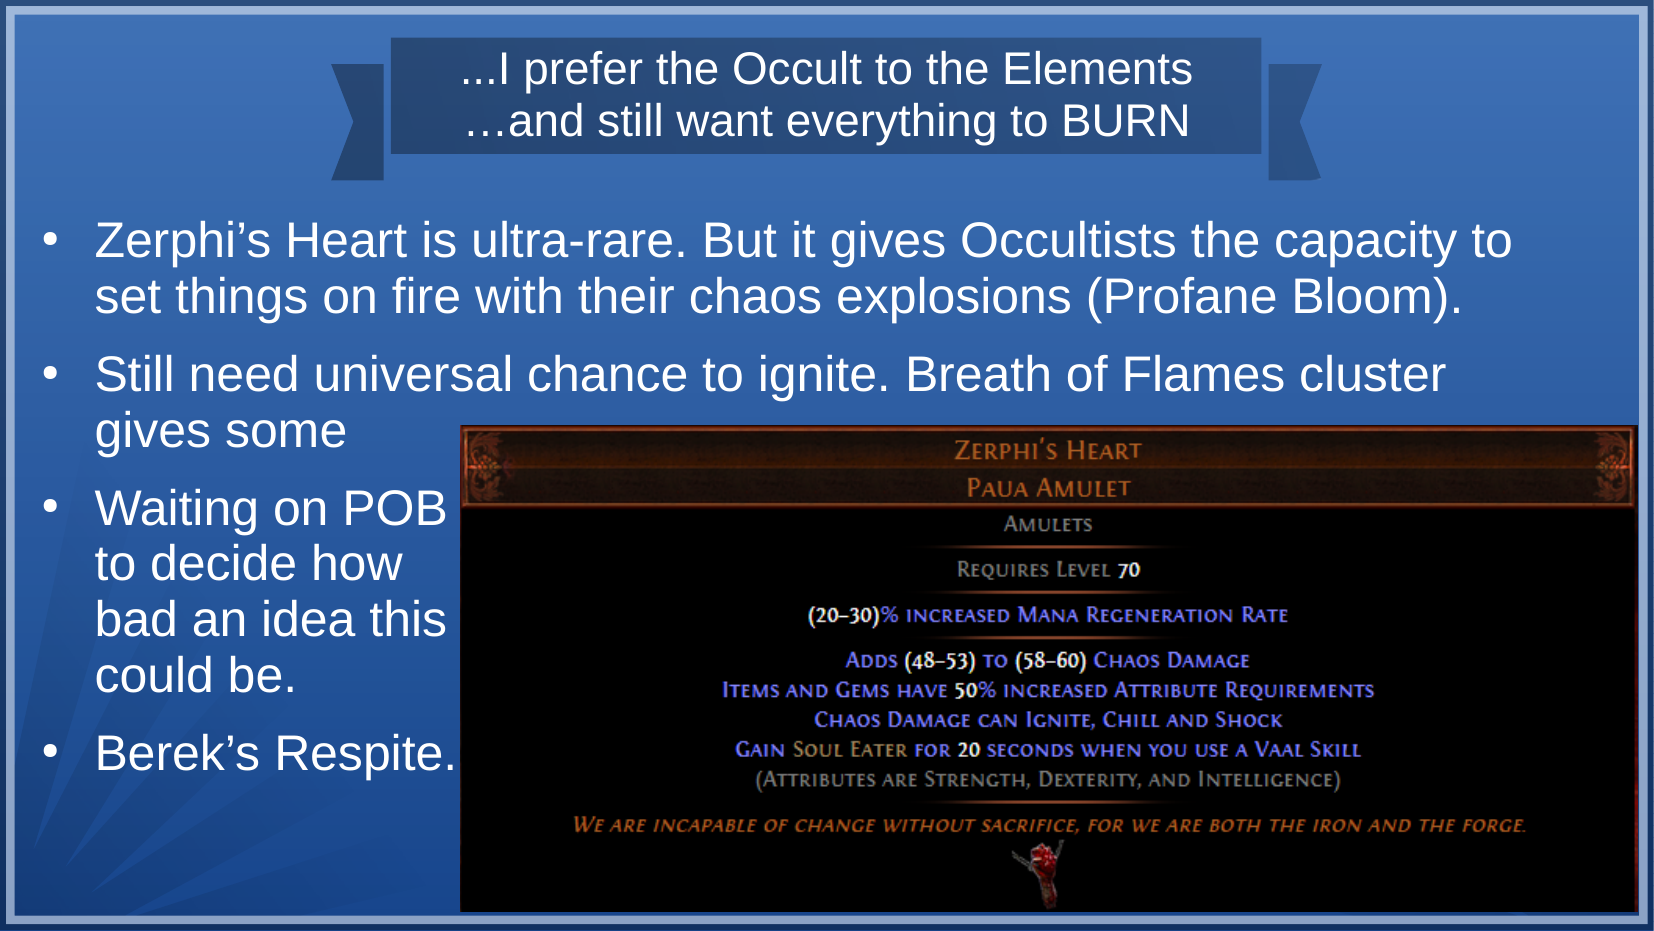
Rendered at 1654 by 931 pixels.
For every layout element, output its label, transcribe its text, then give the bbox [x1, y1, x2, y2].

title ...I prefer the Occult to the Elements …and still want everything to BURN [389, 35, 1264, 154]
picture [460, 425, 1638, 912]
list Zerphi’s Heart is ultra-rare. But it gives Occultists the capacity to set things on fire with their chaos explosions (Profane Bloom). Still need universal chance to ignite. Breath of Flames cluster gives some Waiting on POB to decide how bad an idea this could be. Berek’s Respite. [23, 212, 1536, 836]
